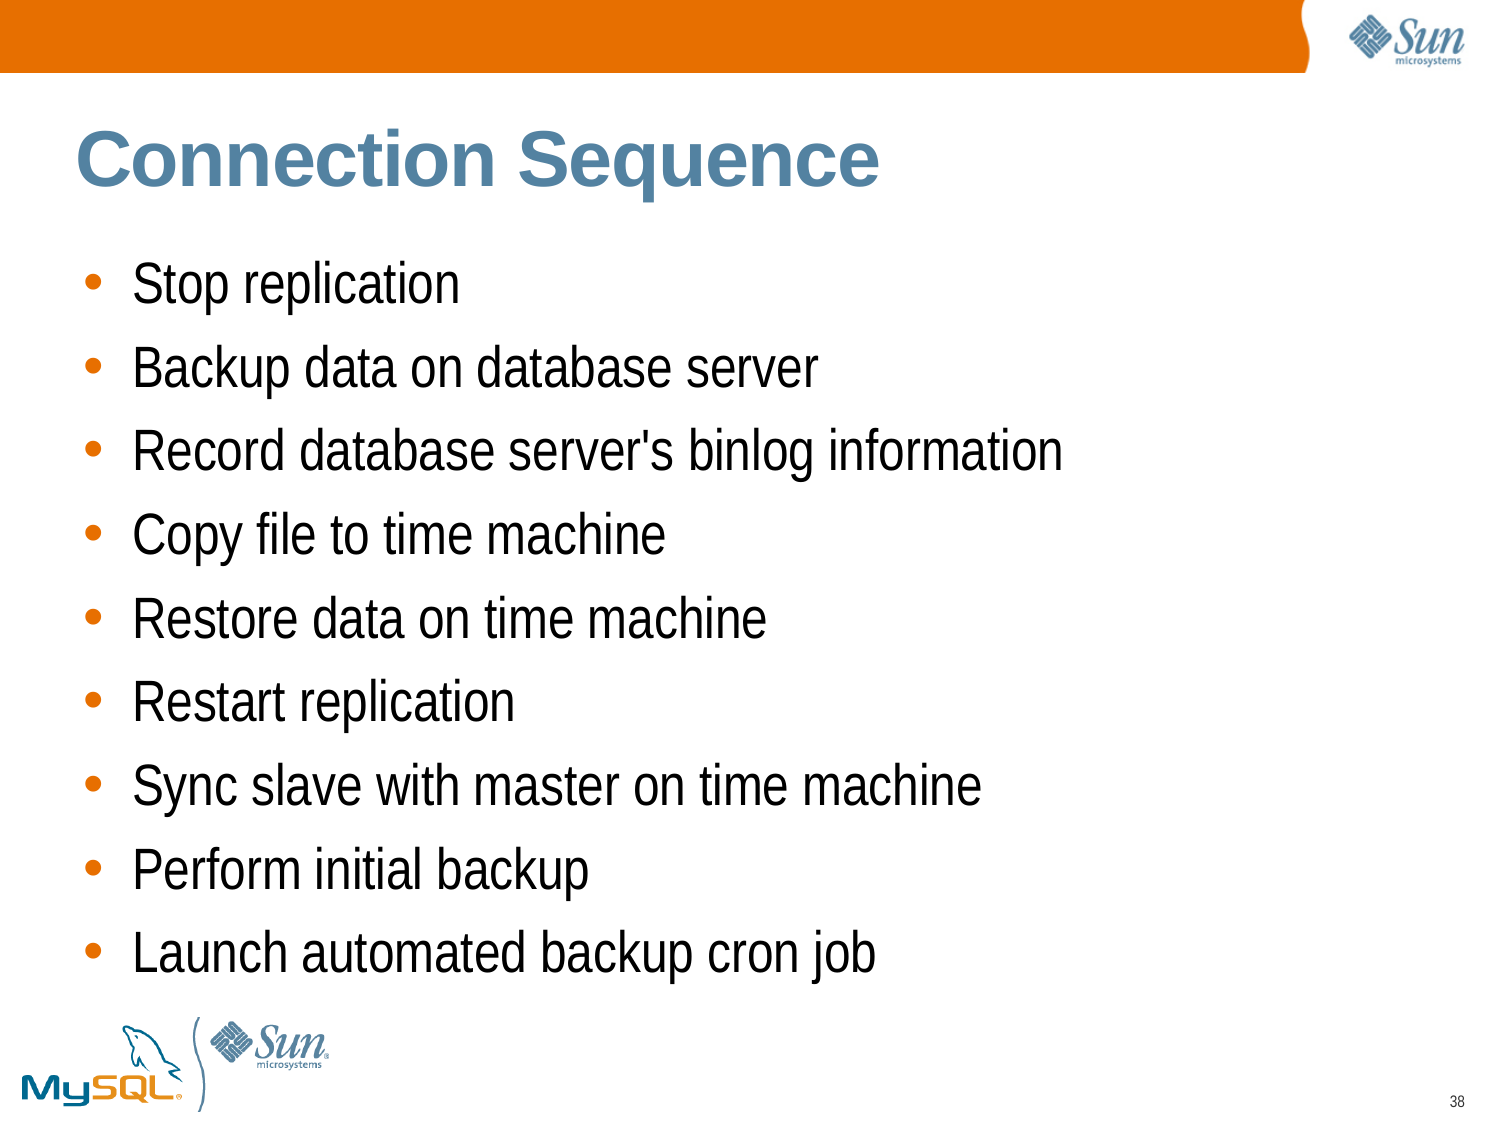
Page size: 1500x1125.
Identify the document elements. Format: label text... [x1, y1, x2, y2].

list Stop replication Backup data on database server Record database server's binlog information Copy file to time machine Restore data on time machine Restart replication Sync slave with master on time machine Perform initial backup Launch automated backup cron job [64, 258, 1401, 1054]
picture [0, 0, 1500, 73]
title Connection Sequence [75, 123, 1437, 227]
picture [22, 1017, 329, 1112]
